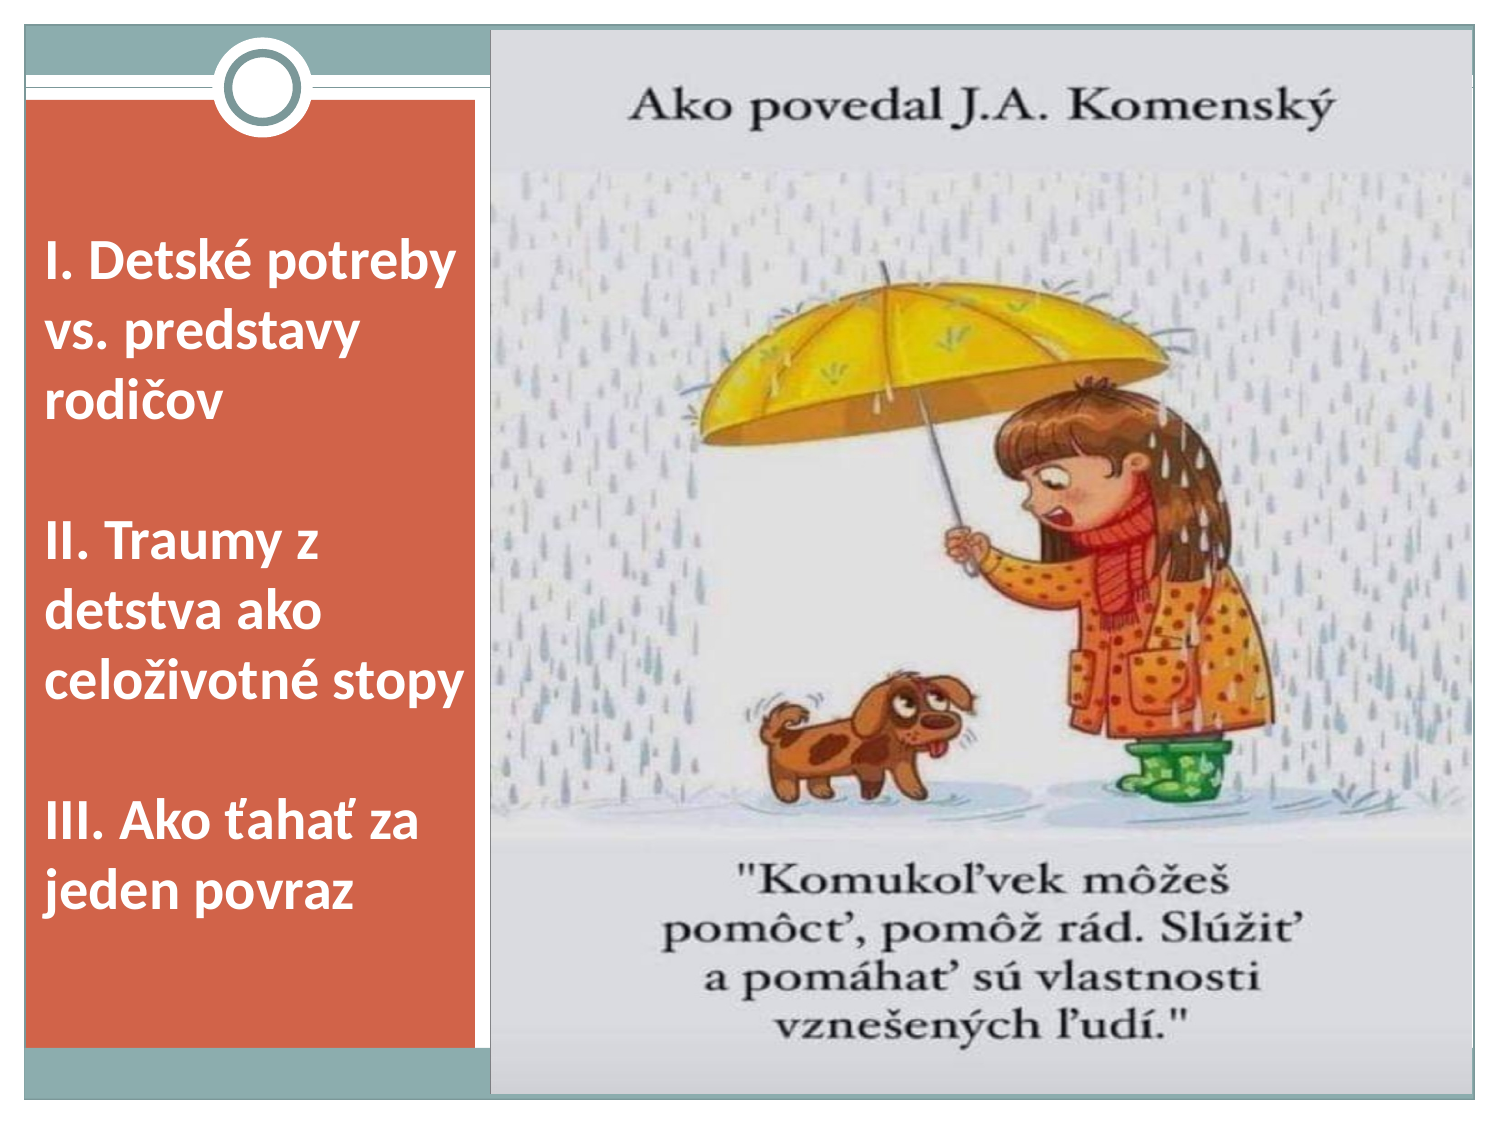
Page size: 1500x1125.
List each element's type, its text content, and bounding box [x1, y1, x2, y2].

title I. Detské potreby vs. predstavy rodičov II. Traumy z detstva ako celoživotné stopy III. Ako ťahať za jeden povraz [29, 148, 490, 929]
picture [490, 30, 1472, 1094]
